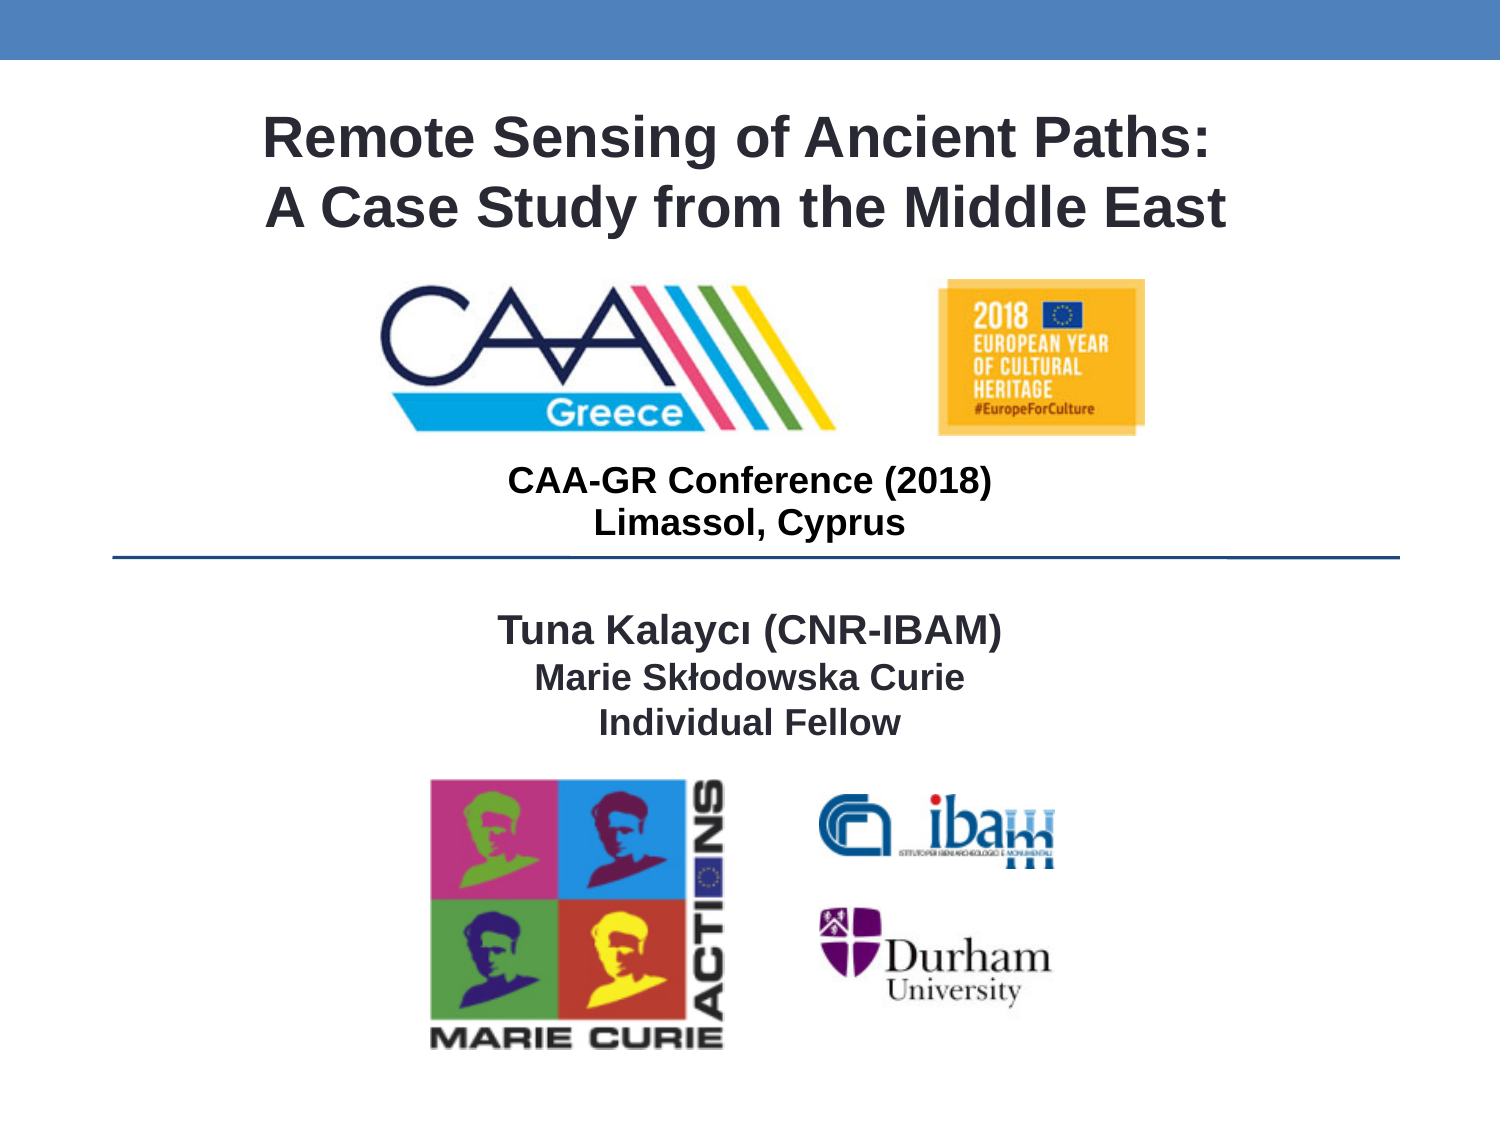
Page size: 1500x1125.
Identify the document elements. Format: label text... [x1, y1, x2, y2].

text_box Remote Sensing of Ancient Paths: A Case Study from the Middle East [0, 92, 1500, 247]
picture [819, 894, 1055, 1021]
text_box CAA-GR Conference (2018) Limassol, Cyprus [190, 452, 1310, 620]
picture [430, 779, 725, 1051]
text_box Tuna Kalaycı (CNR-IBAM) Marie Skłodowska Curie Individual Fellow [277, 620, 1223, 721]
picture [376, 279, 1145, 436]
picture [819, 794, 1055, 869]
